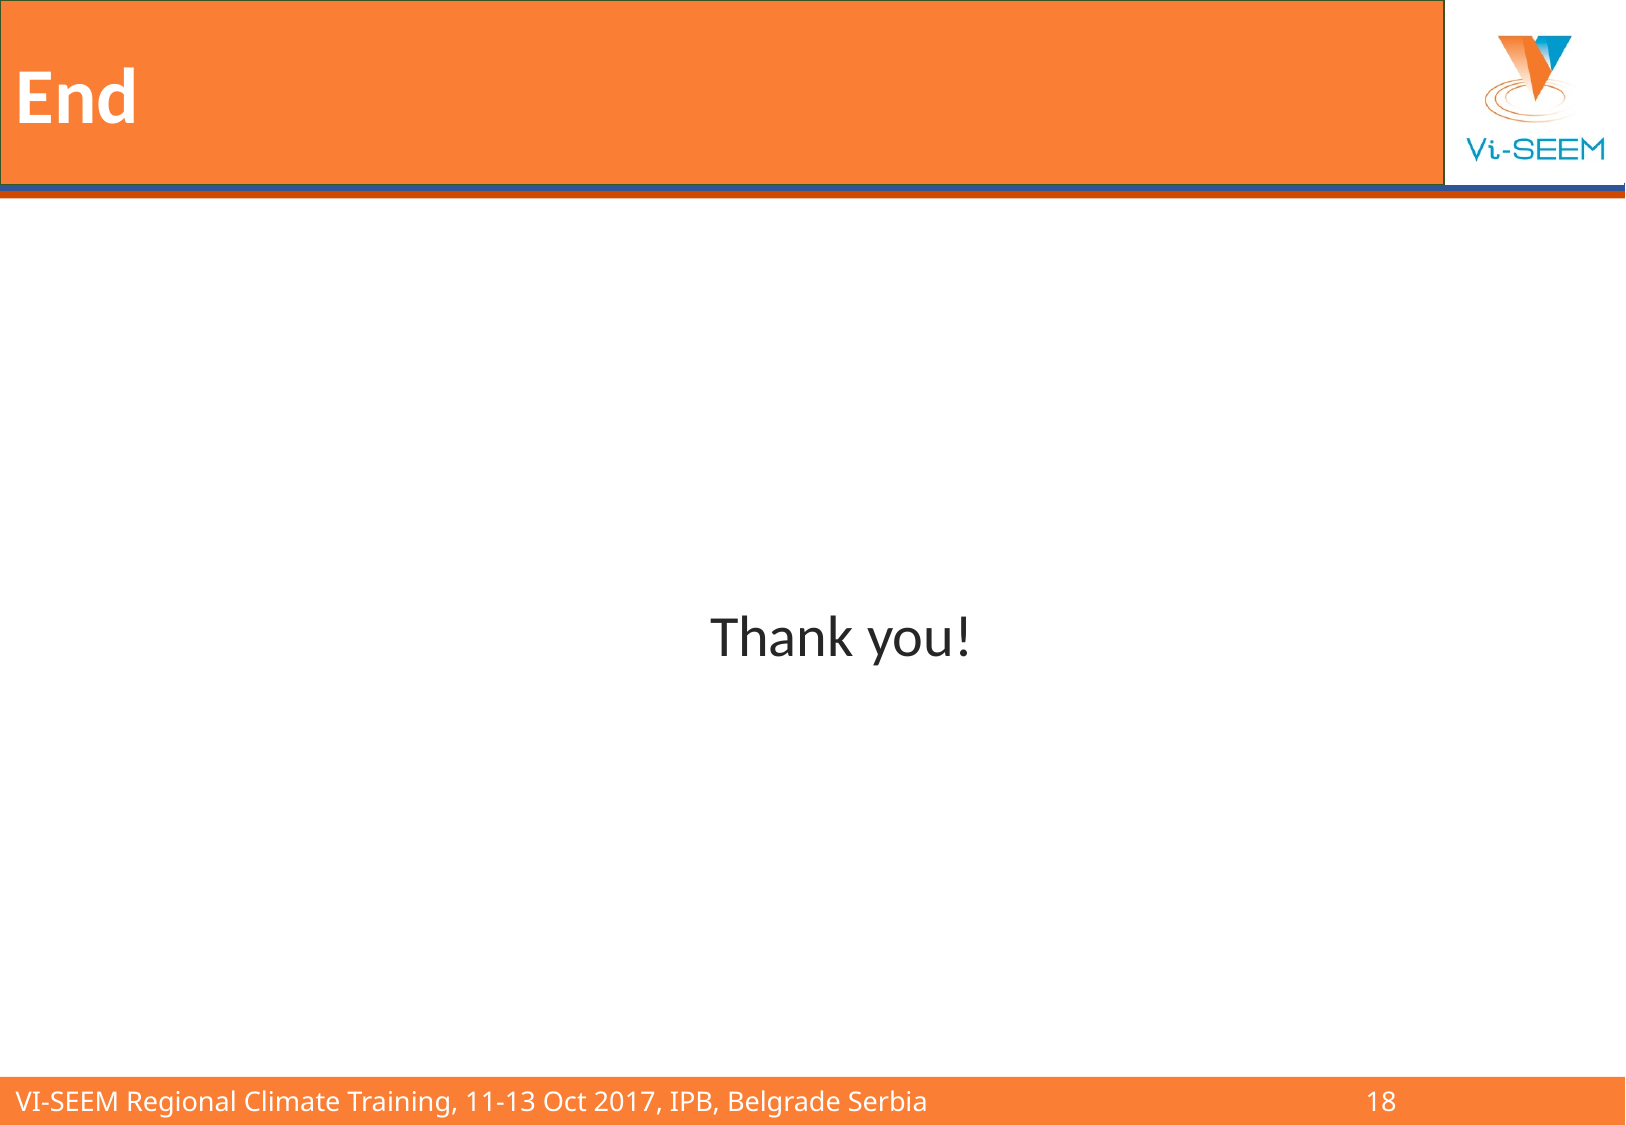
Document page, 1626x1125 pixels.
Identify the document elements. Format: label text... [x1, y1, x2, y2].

title End [0, 0, 1445, 185]
footer VI-SEEM Regional Climate Training, 11-13 Oct 2017, IPB, Belgrade Serbia <number> [0, 1076, 1625, 1125]
picture [1445, 0, 1624, 185]
list Thank you! [31, 271, 1593, 1076]
